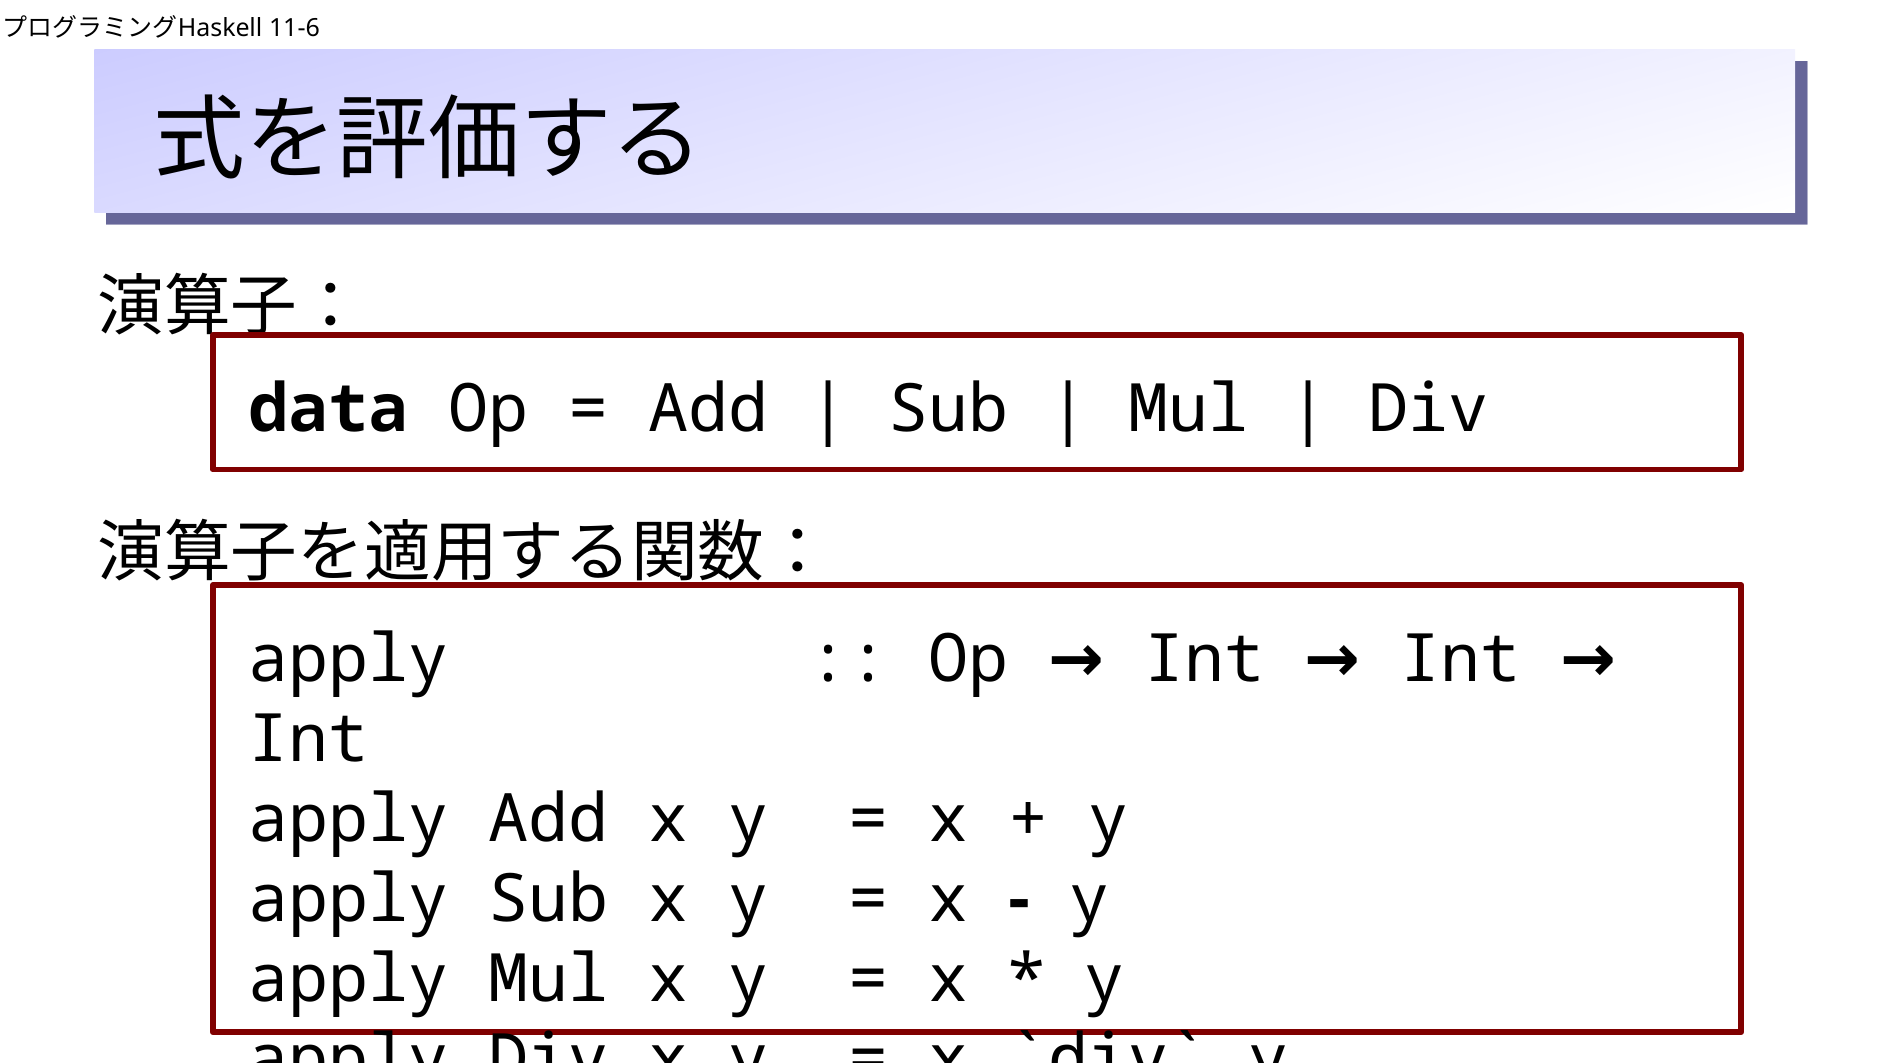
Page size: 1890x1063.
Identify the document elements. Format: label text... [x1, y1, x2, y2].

list 演算子を適用する関数： [94, 495, 1796, 568]
title 式を評価する [94, 49, 1796, 213]
text_box data Op = Add | Sub | Mul | Div [212, 335, 1742, 470]
list 演算子： [94, 248, 1796, 322]
text_box apply :: Op → Int → Int → Int apply Add x y = x + y apply Sub x y = x - y apply Mul x y = x * y apply Div x y = x `div` y [212, 585, 1742, 1033]
